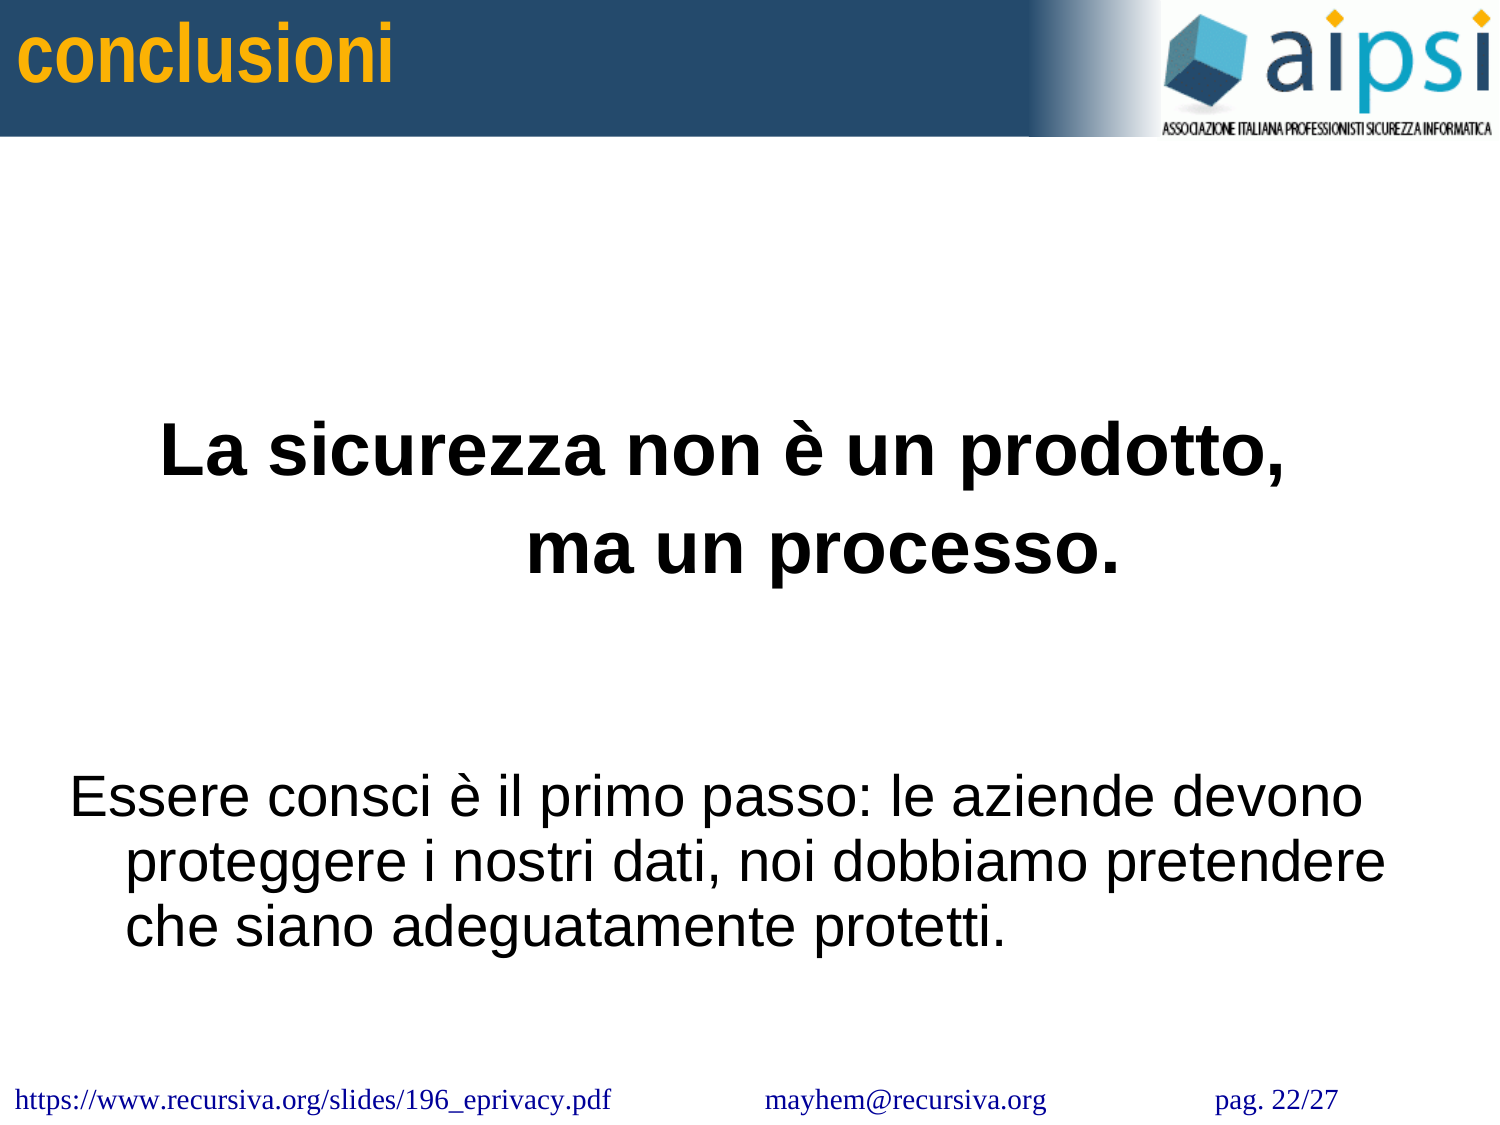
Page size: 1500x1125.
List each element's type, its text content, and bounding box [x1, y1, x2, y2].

title conclusioni [16, 0, 1116, 141]
list La sicurezza non è un prodotto, ma un processo. Essere consci è il primo passo: le aziende devono proteggere i nostri dati, noi dobbiamo pretendere che siano adeguatamente protetti. [69, 248, 1420, 991]
picture [1157, 0, 1499, 141]
